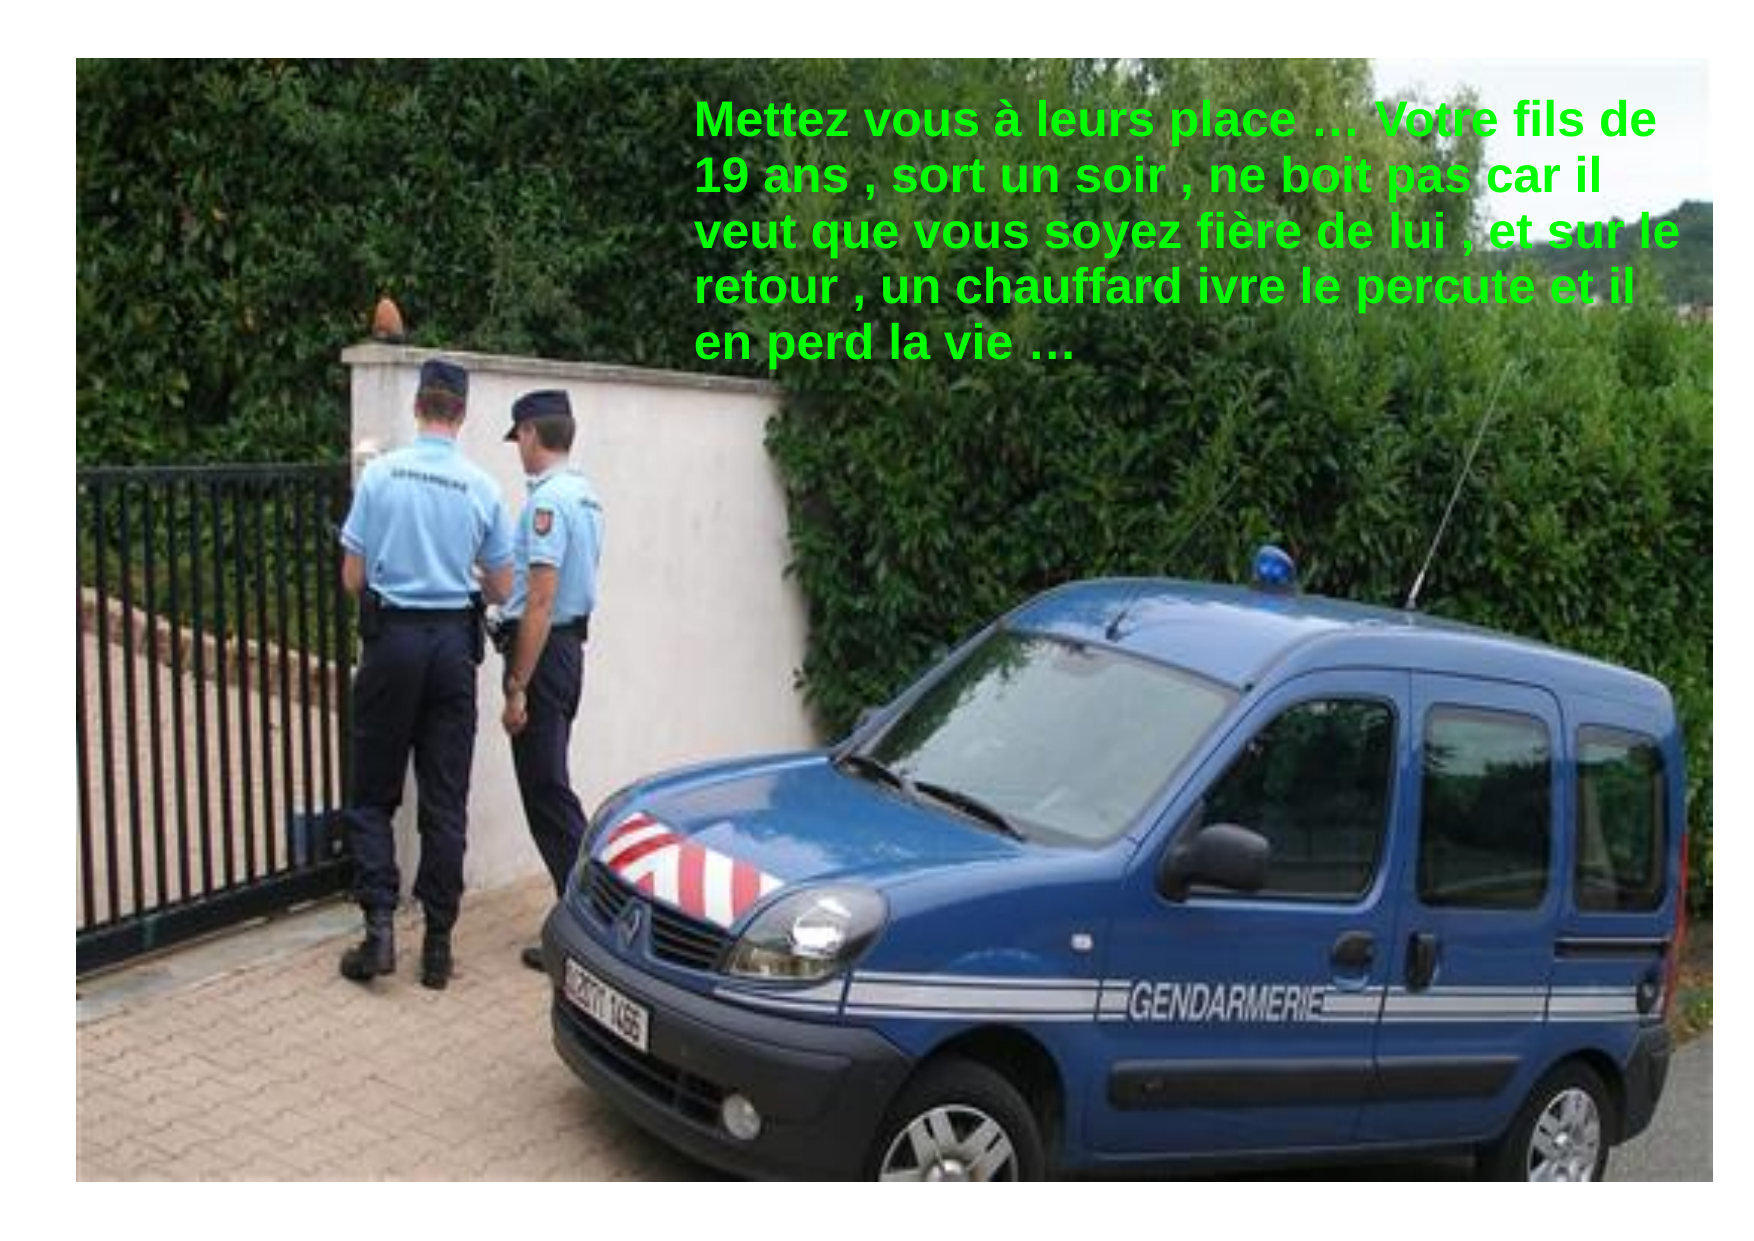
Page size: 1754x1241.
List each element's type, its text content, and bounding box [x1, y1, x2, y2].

text_box Mettez vous à leurs place … Votre fils de 19 ans , sort un soir , ne boit pas car il veut que vous soyez fière de lui , et sur le retour , un chauffard ivre le percute et il en perd la vie … [679, 84, 1713, 384]
picture [76, 58, 1713, 1182]
